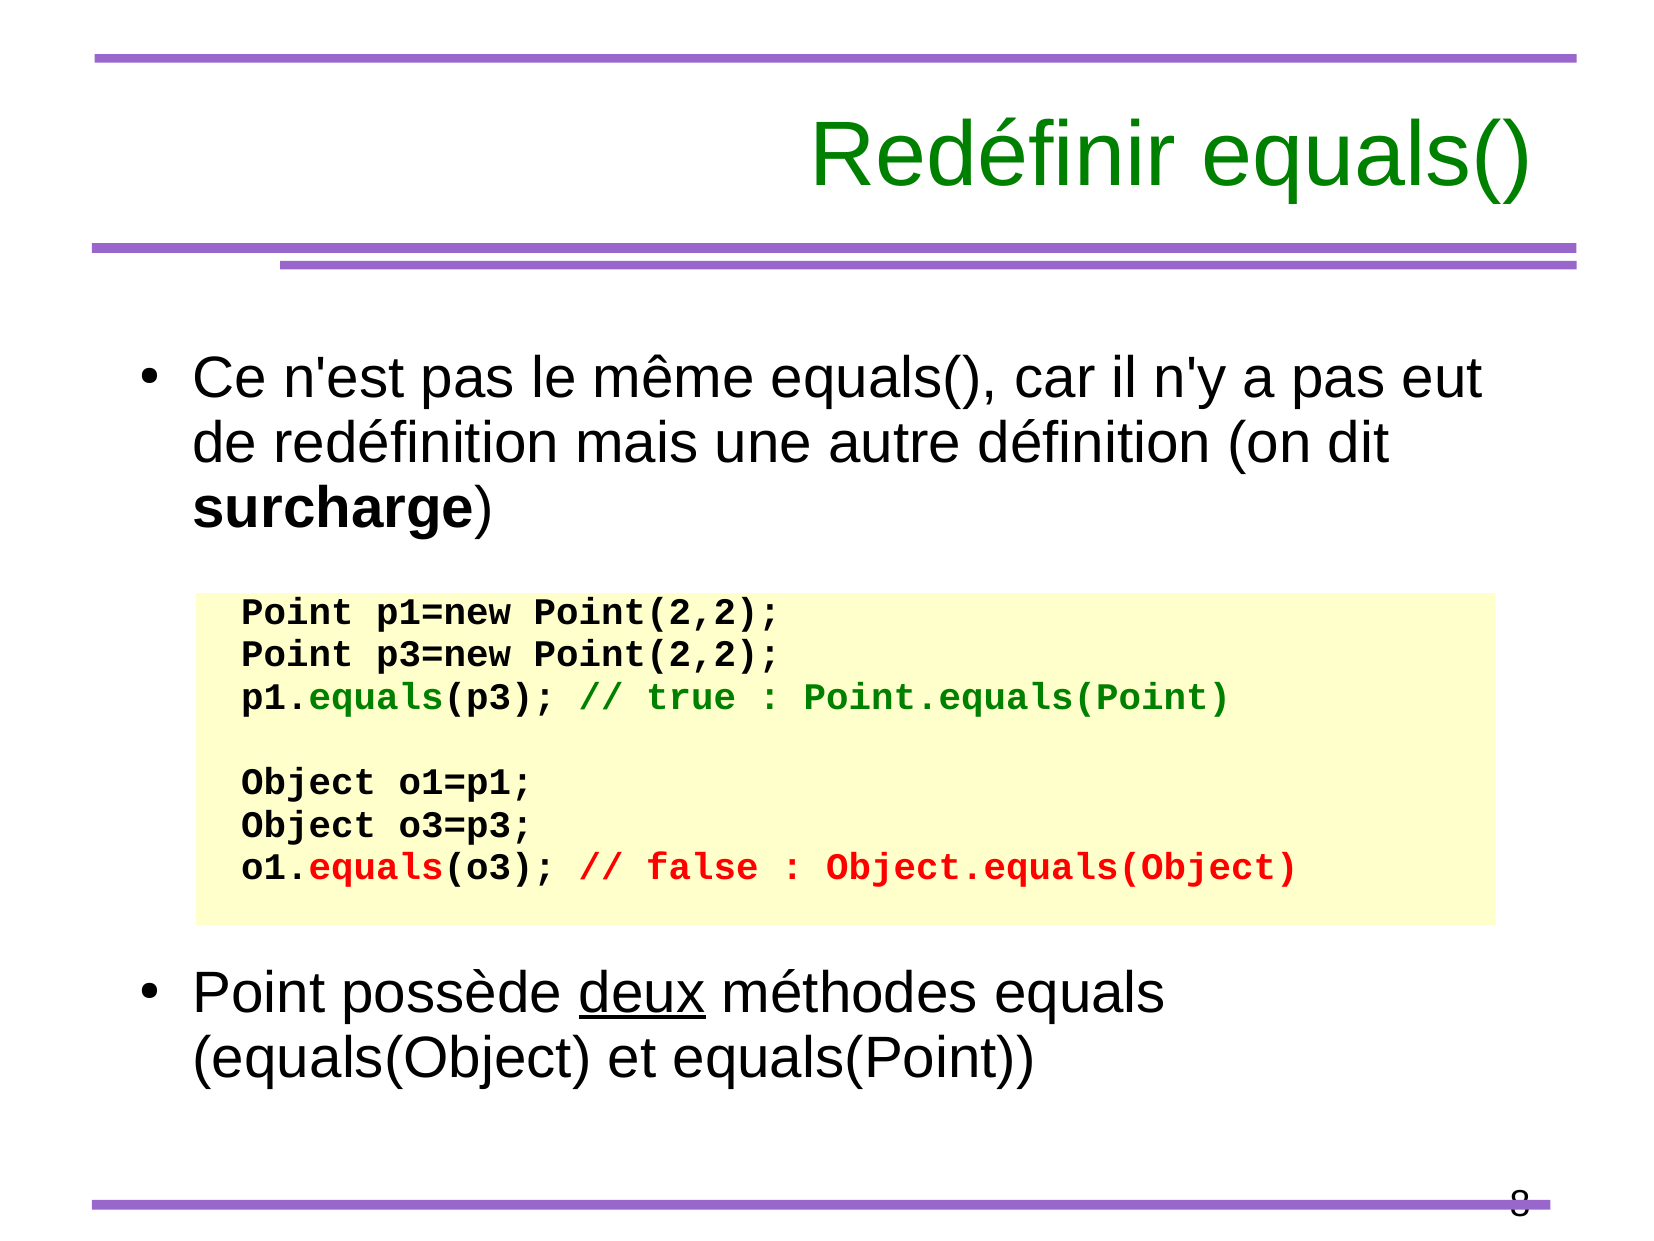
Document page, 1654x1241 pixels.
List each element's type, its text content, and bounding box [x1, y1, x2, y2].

list Ce n'est pas le même equals(), car il n'y a pas eut de redéfinition mais une autre définition (on dit surcharge) Point possède deux méthodes equals (equals(Object) et equals(Point)) [121, 344, 1534, 1127]
title Redéfinir equals() [121, 49, 1534, 257]
